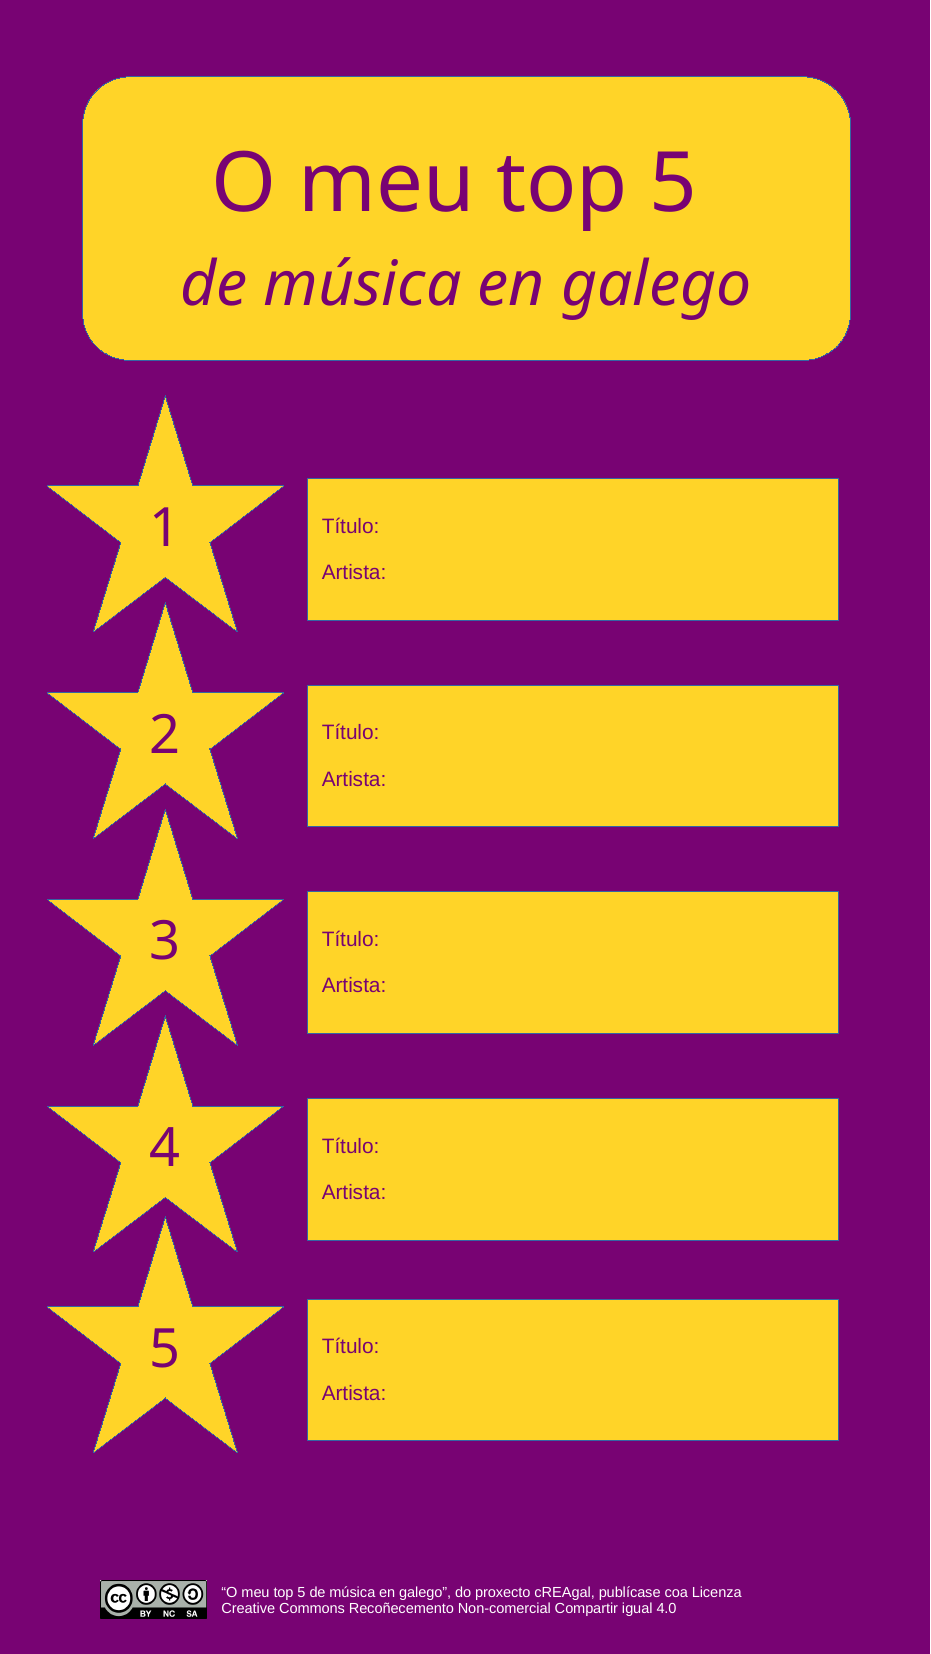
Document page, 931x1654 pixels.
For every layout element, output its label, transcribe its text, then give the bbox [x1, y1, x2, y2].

picture [100, 1580, 206, 1619]
text_box Título: Artista: [307, 1098, 839, 1241]
text_box Título: Artista: [307, 478, 839, 621]
text_box O meu top 5 de música en galego [82, 76, 851, 361]
text_box Título: Artista: [307, 685, 839, 827]
text_box [35, 1488, 721, 1630]
text_box “O meu top 5 de música en galego”, do proxecto cREAgal, publícase coa Licenza Creative Commons Recoñecemento Non-comercial Compartir igual 4.0 [206, 1576, 786, 1625]
text_box 1 [47, 395, 284, 632]
text_box Título: Artista: [307, 1299, 839, 1441]
text_box Título: Artista: [307, 891, 839, 1034]
text_box 3 [47, 809, 284, 1046]
text_box 2 [47, 602, 284, 839]
text_box 5 [47, 1216, 284, 1453]
